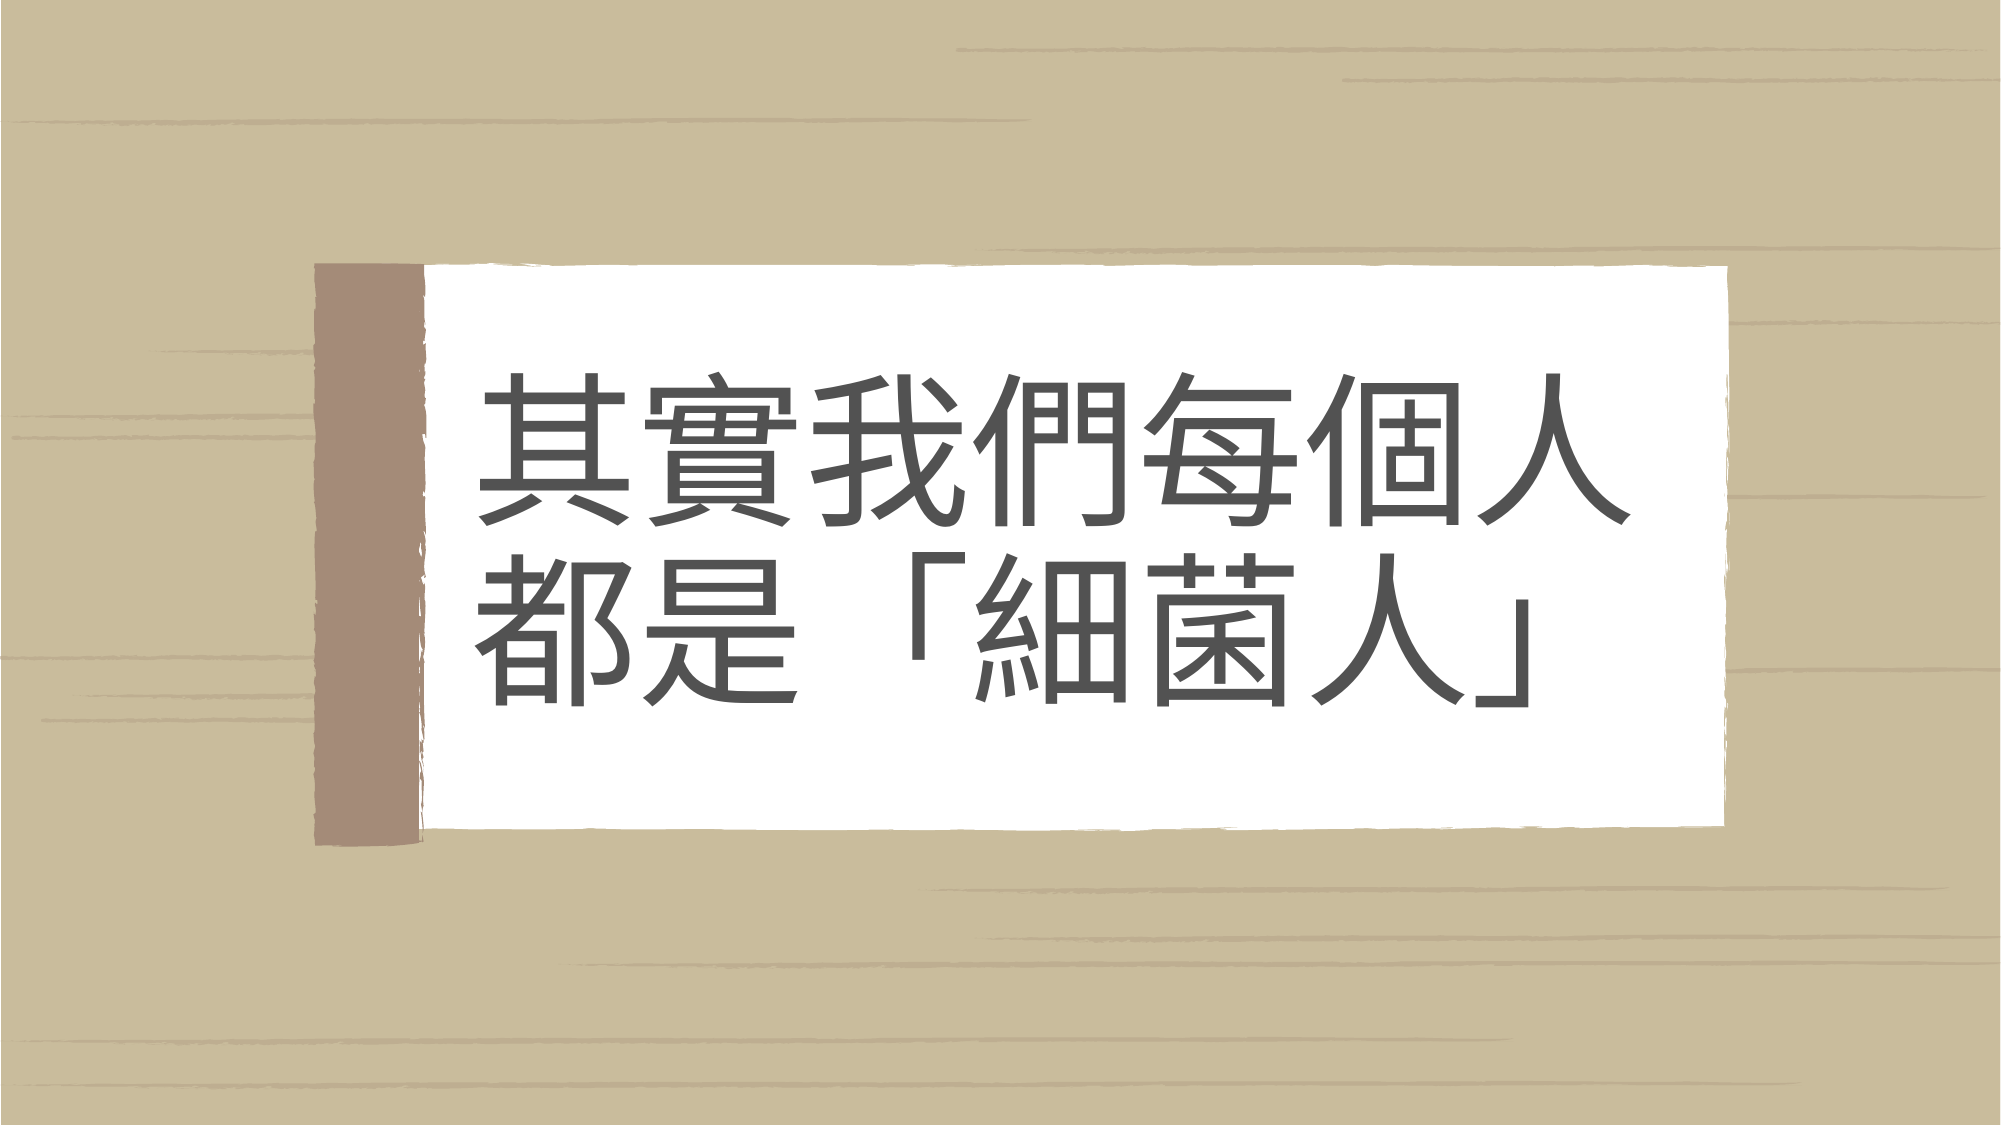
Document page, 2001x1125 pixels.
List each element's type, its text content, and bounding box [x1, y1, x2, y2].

picture [313, 263, 1730, 847]
text_box 其實我們每個人都是「細菌人」 [447, 362, 1662, 780]
